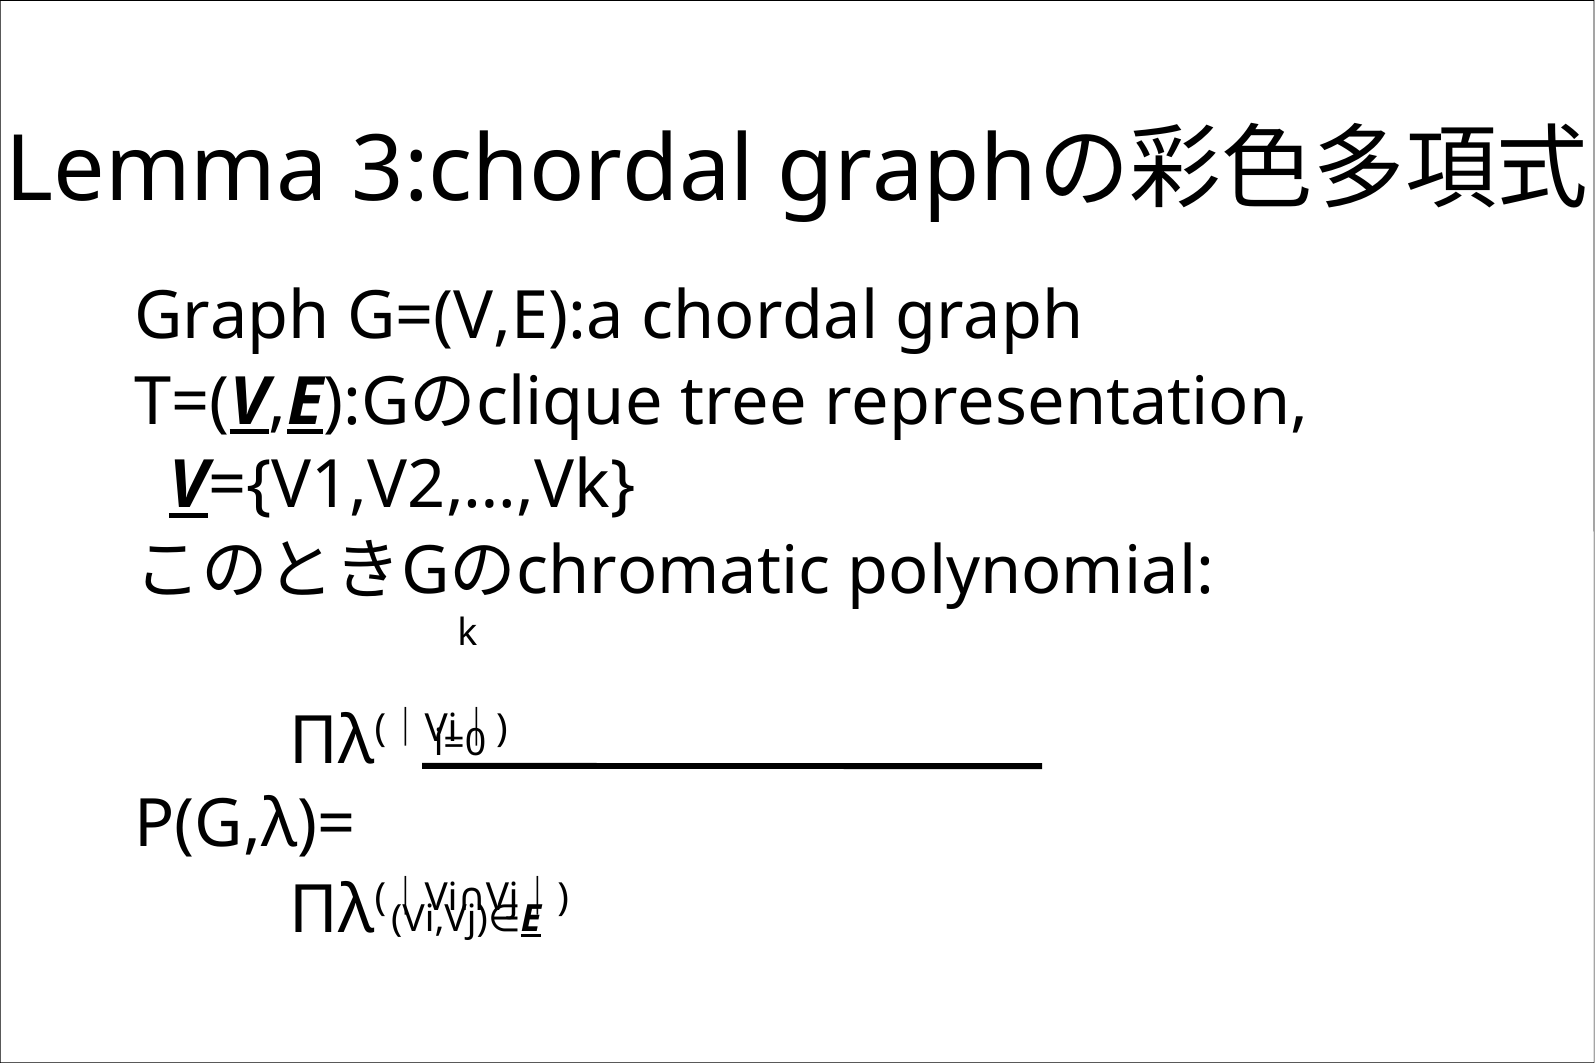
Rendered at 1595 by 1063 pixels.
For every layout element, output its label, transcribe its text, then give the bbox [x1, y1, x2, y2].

list Graph G=(V,E):a chordal graph T=(V,E):Gのclique tree representation, V={V1,V2,…,Vk} このときGのchromatic polynomial: Пλ(｜Vi｜)‏ P(G,λ)= Пλ(｜Vi∩Vj｜)‏ [117, 295, 1478, 964]
text_box (Vi,Vj)∈E [391, 894, 598, 936]
title Lemma 3:chordal graphの彩色多項式 [0, 77, 1595, 275]
text_box i=0 [433, 718, 540, 760]
text_box k [457, 608, 510, 649]
